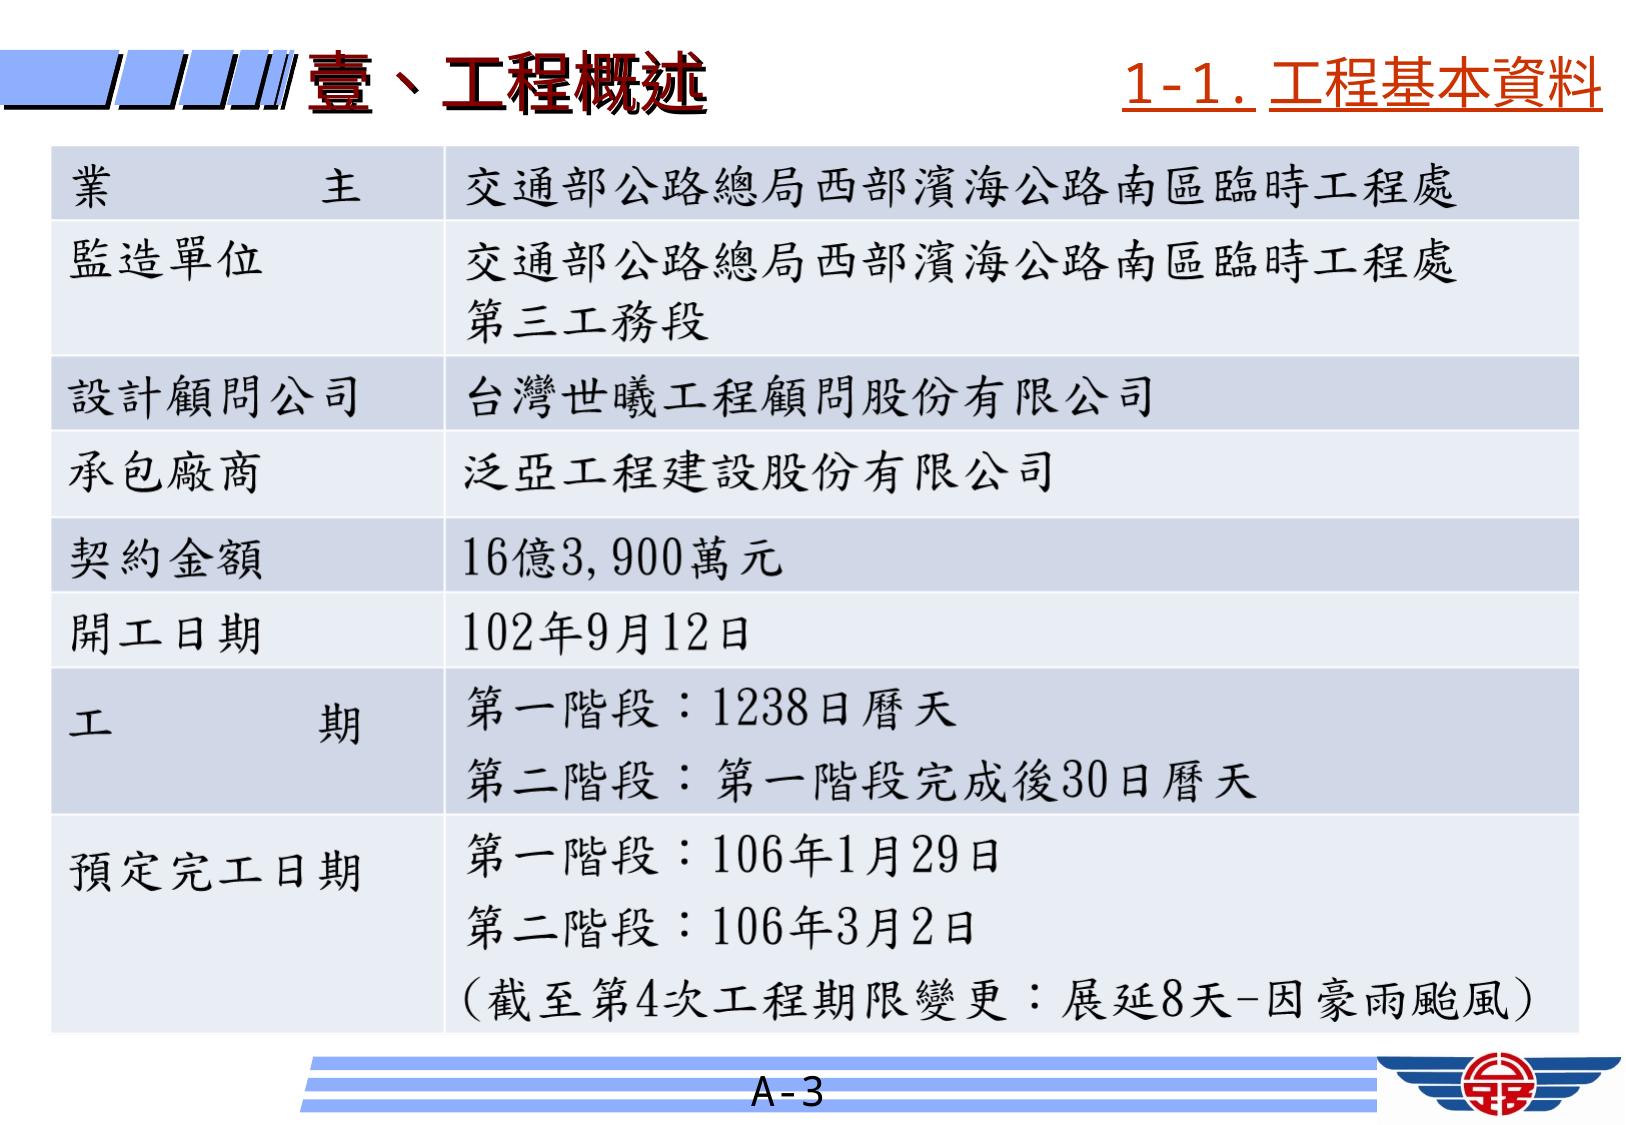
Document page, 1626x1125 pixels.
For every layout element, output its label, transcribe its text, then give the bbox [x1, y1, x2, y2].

picture [35, 138, 1581, 1058]
title 壹、工程概述 [290, 32, 1604, 123]
list 1-1.工程基本資料 [1107, 40, 1625, 127]
